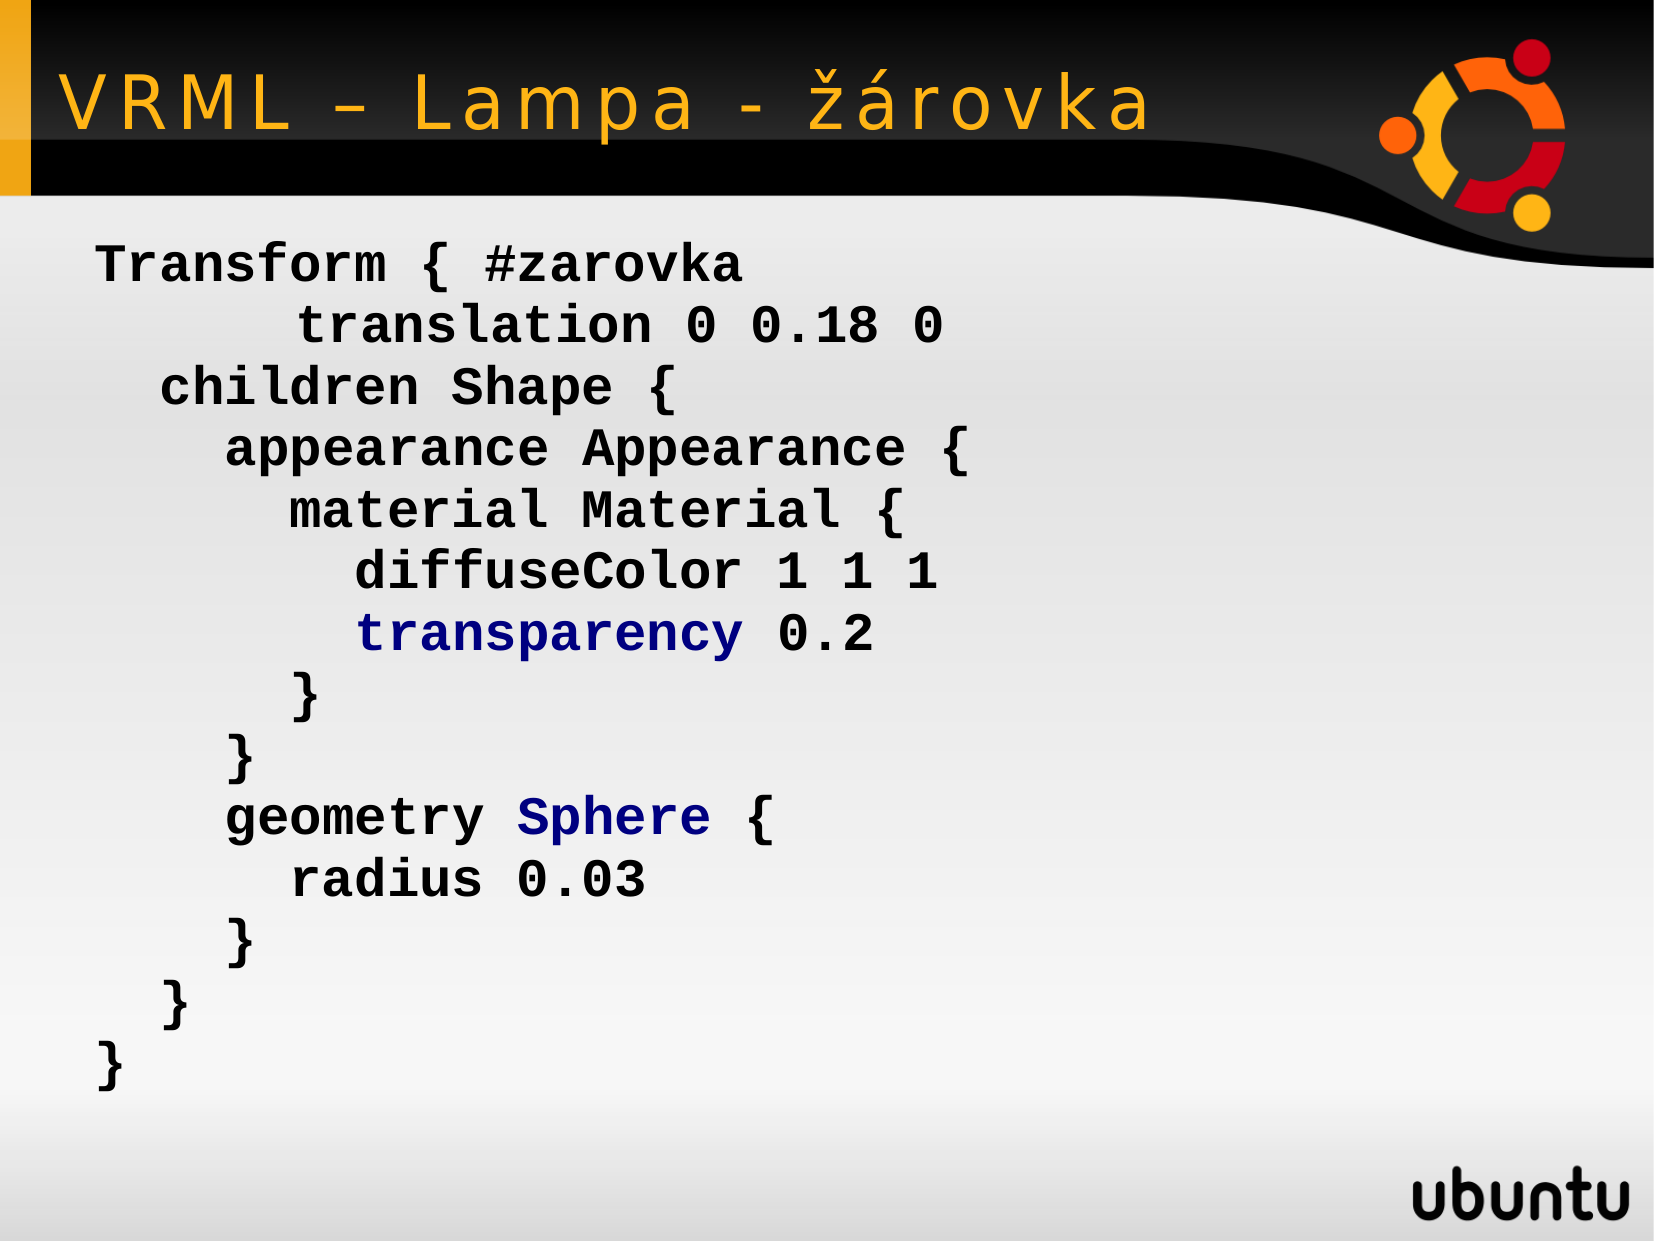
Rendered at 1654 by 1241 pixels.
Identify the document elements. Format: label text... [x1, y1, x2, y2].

title VRML – Lampa - žárovka [59, 29, 1270, 178]
picture [0, 0, 1654, 1241]
list Transform { #zarovka translation 0 0.18 0 children Shape { appearance Appearance { material Material { diffuseColor 1 1 1 transparency 0.2 } } geometry Sphere { radius 0.03 } } } [76, 236, 1565, 1097]
